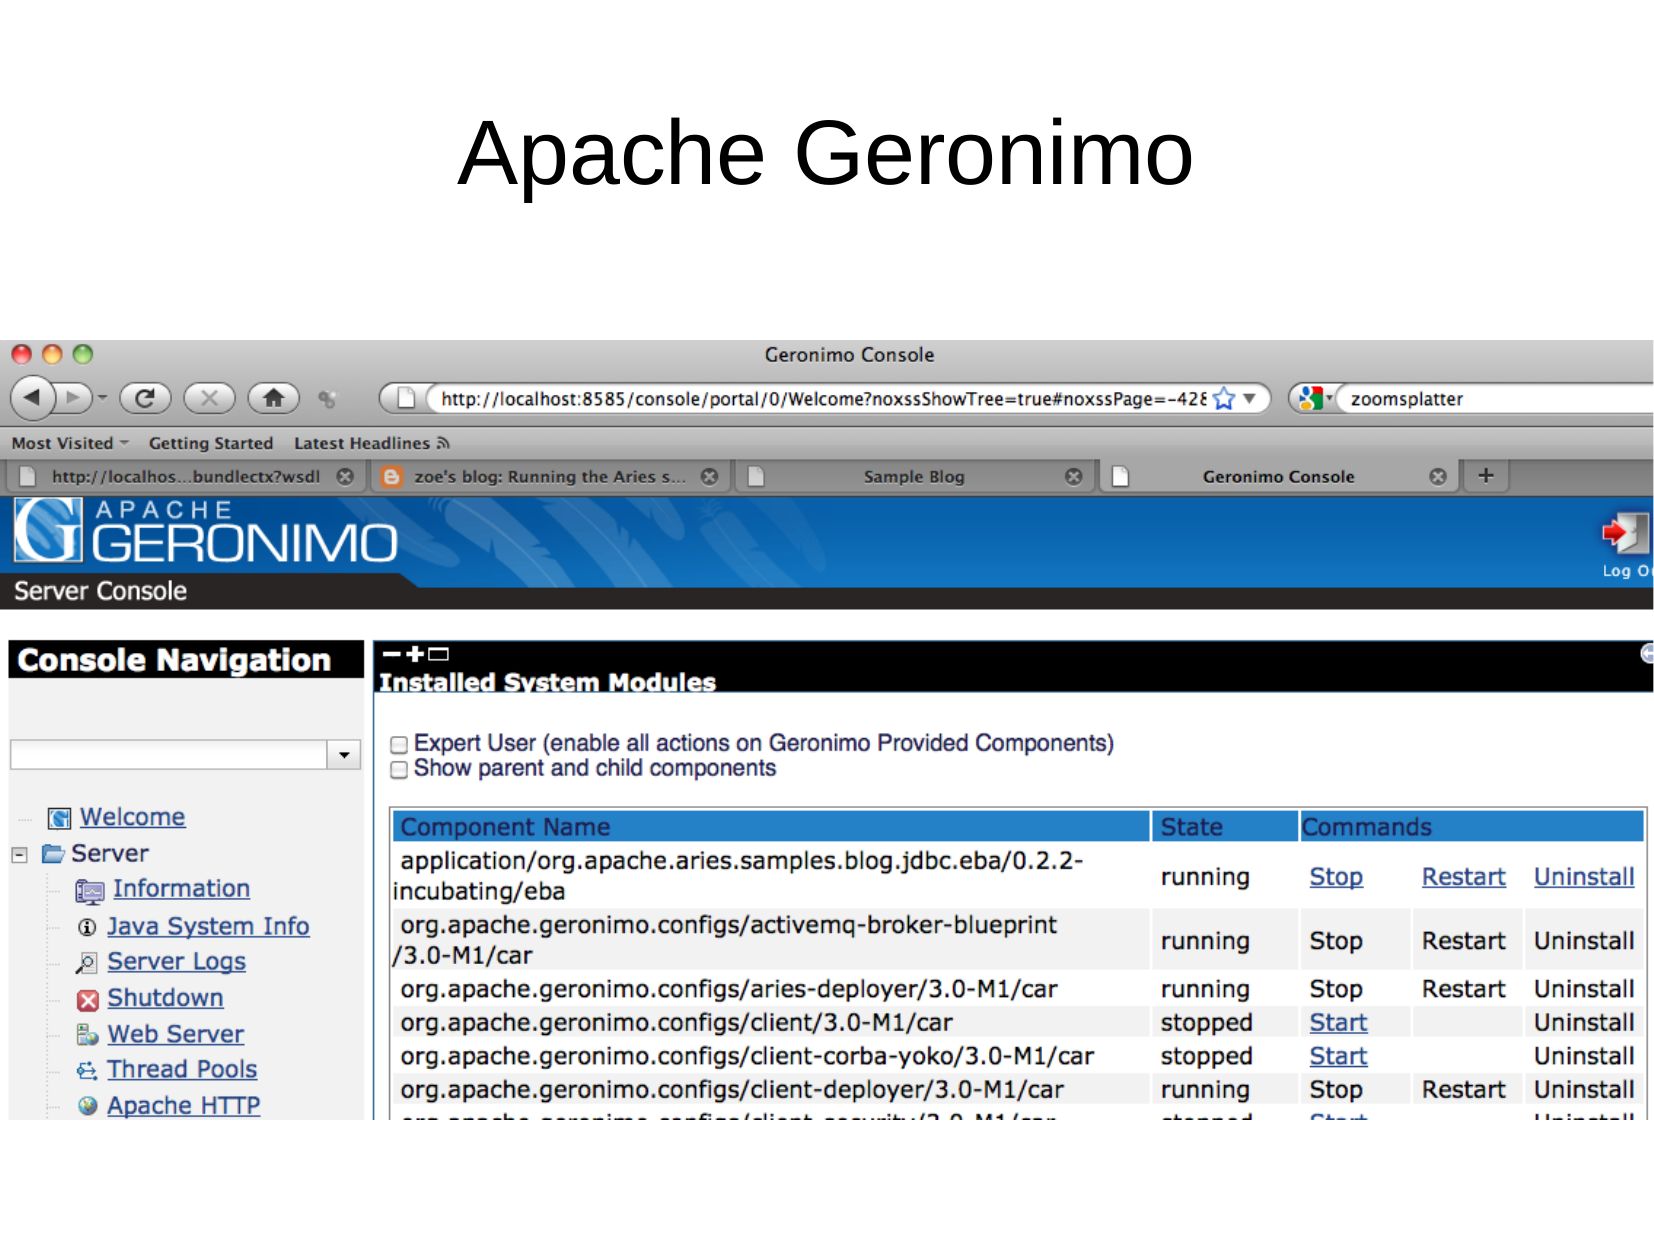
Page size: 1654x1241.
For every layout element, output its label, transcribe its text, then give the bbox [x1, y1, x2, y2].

picture [0, 340, 1654, 1120]
title Apache Geronimo [82, 56, 1571, 250]
